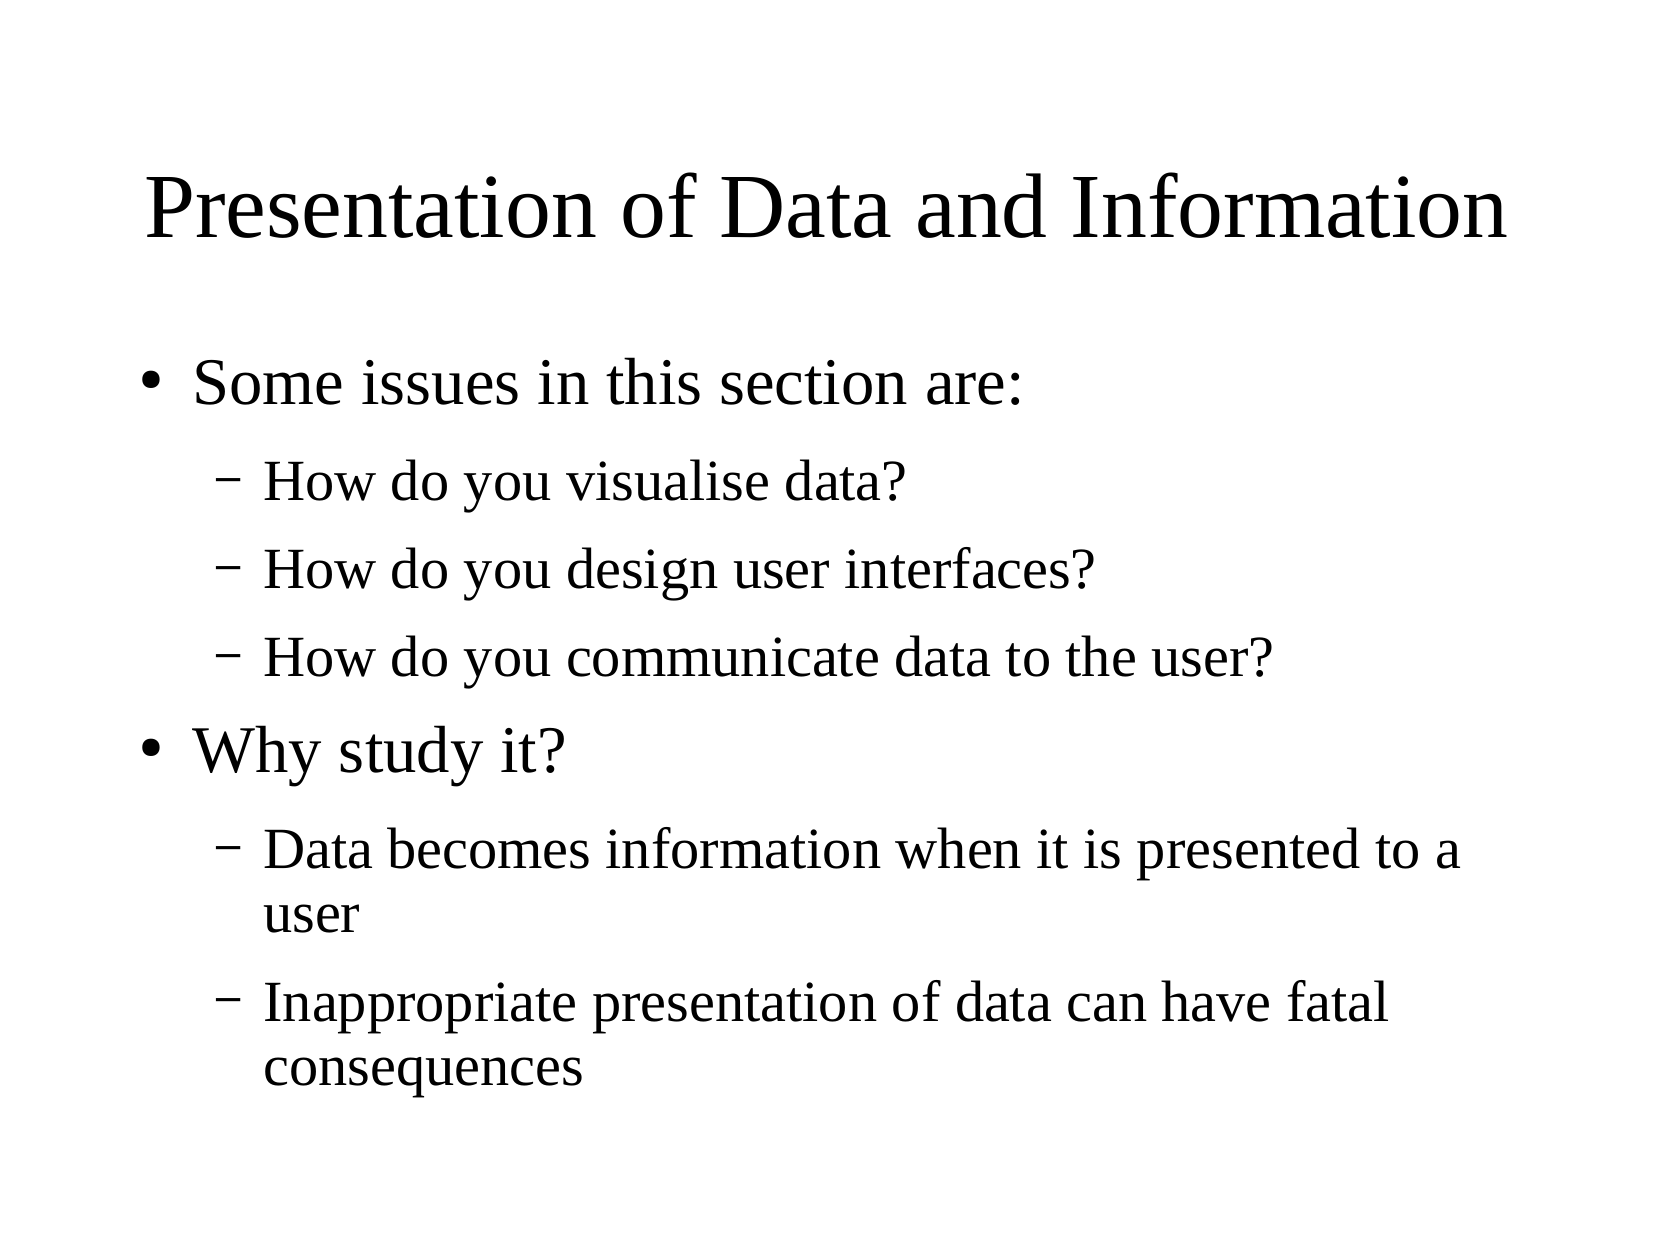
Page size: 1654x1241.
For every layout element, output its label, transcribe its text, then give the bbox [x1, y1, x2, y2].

title Presentation of Data and Information [121, 102, 1534, 311]
list Some issues in this section are: How do you visualise data? How do you design user interfaces? How do you communicate data to the user? Why study it? Data becomes information when it is presented to a user Inappropriate presentation of data can have fatal consequences [121, 344, 1534, 1127]
